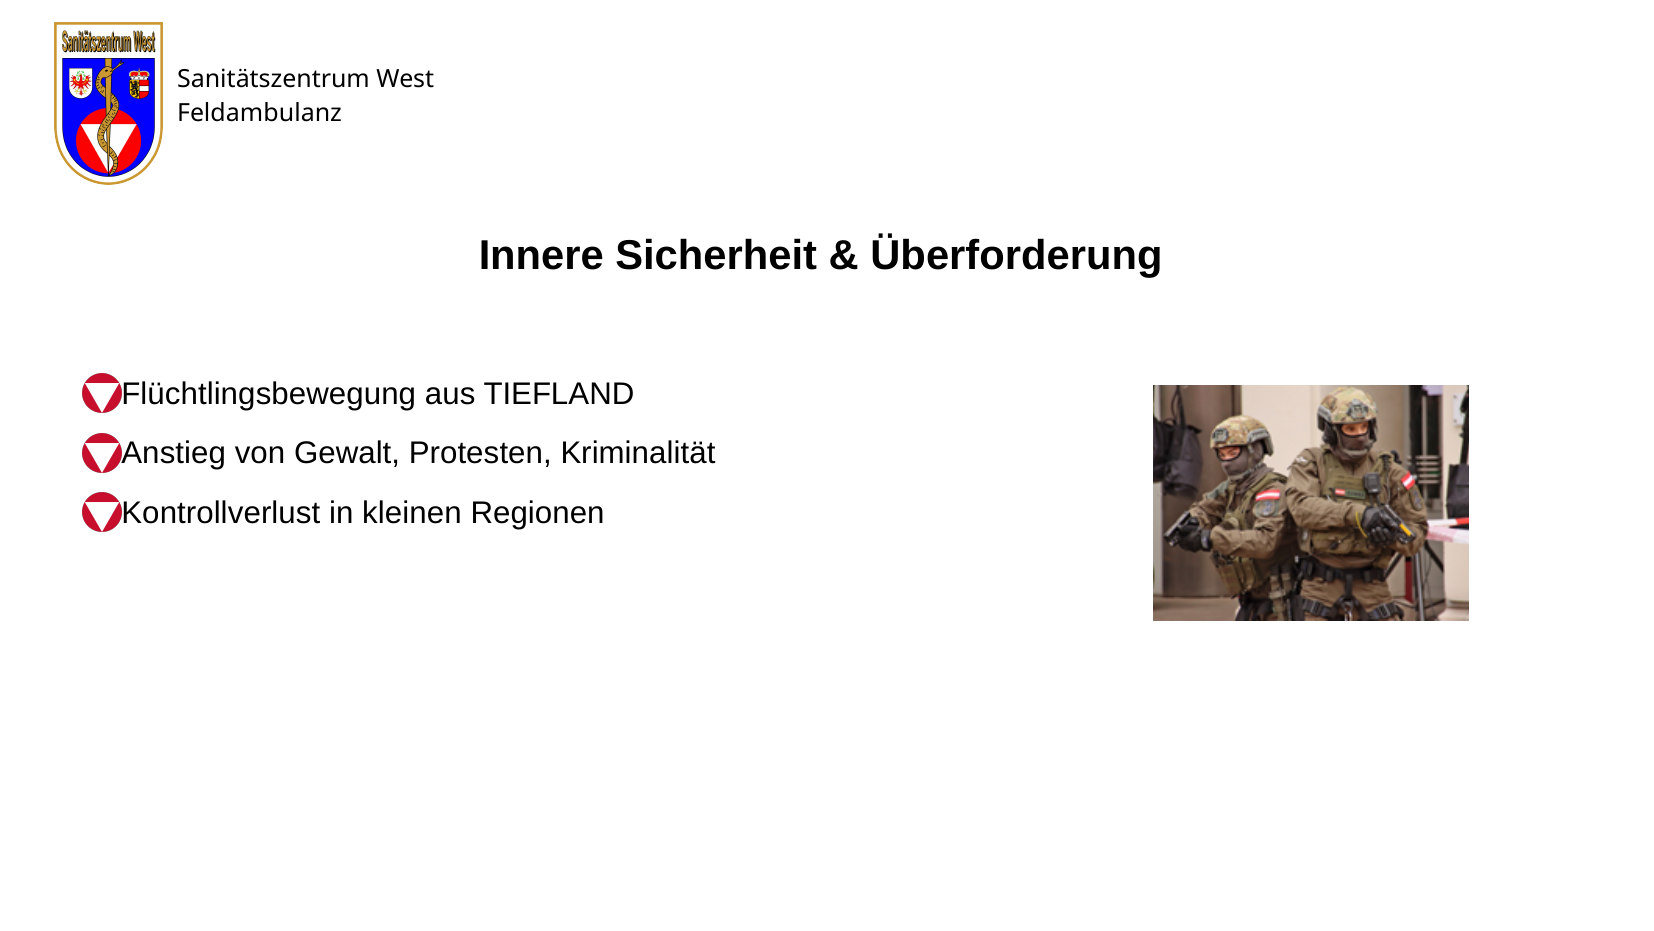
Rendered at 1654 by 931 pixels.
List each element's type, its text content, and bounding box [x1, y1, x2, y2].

picture [1151, 383, 1469, 621]
picture [54, 22, 163, 185]
list Flüchtlingsbewegung aus TIEFLAND Anstieg von Gewalt, Protesten, Kriminalität Kontrollverlust in kleinen Regionen [82, 375, 1571, 916]
title Innere Sicherheit & Überforderung [82, 177, 1571, 333]
